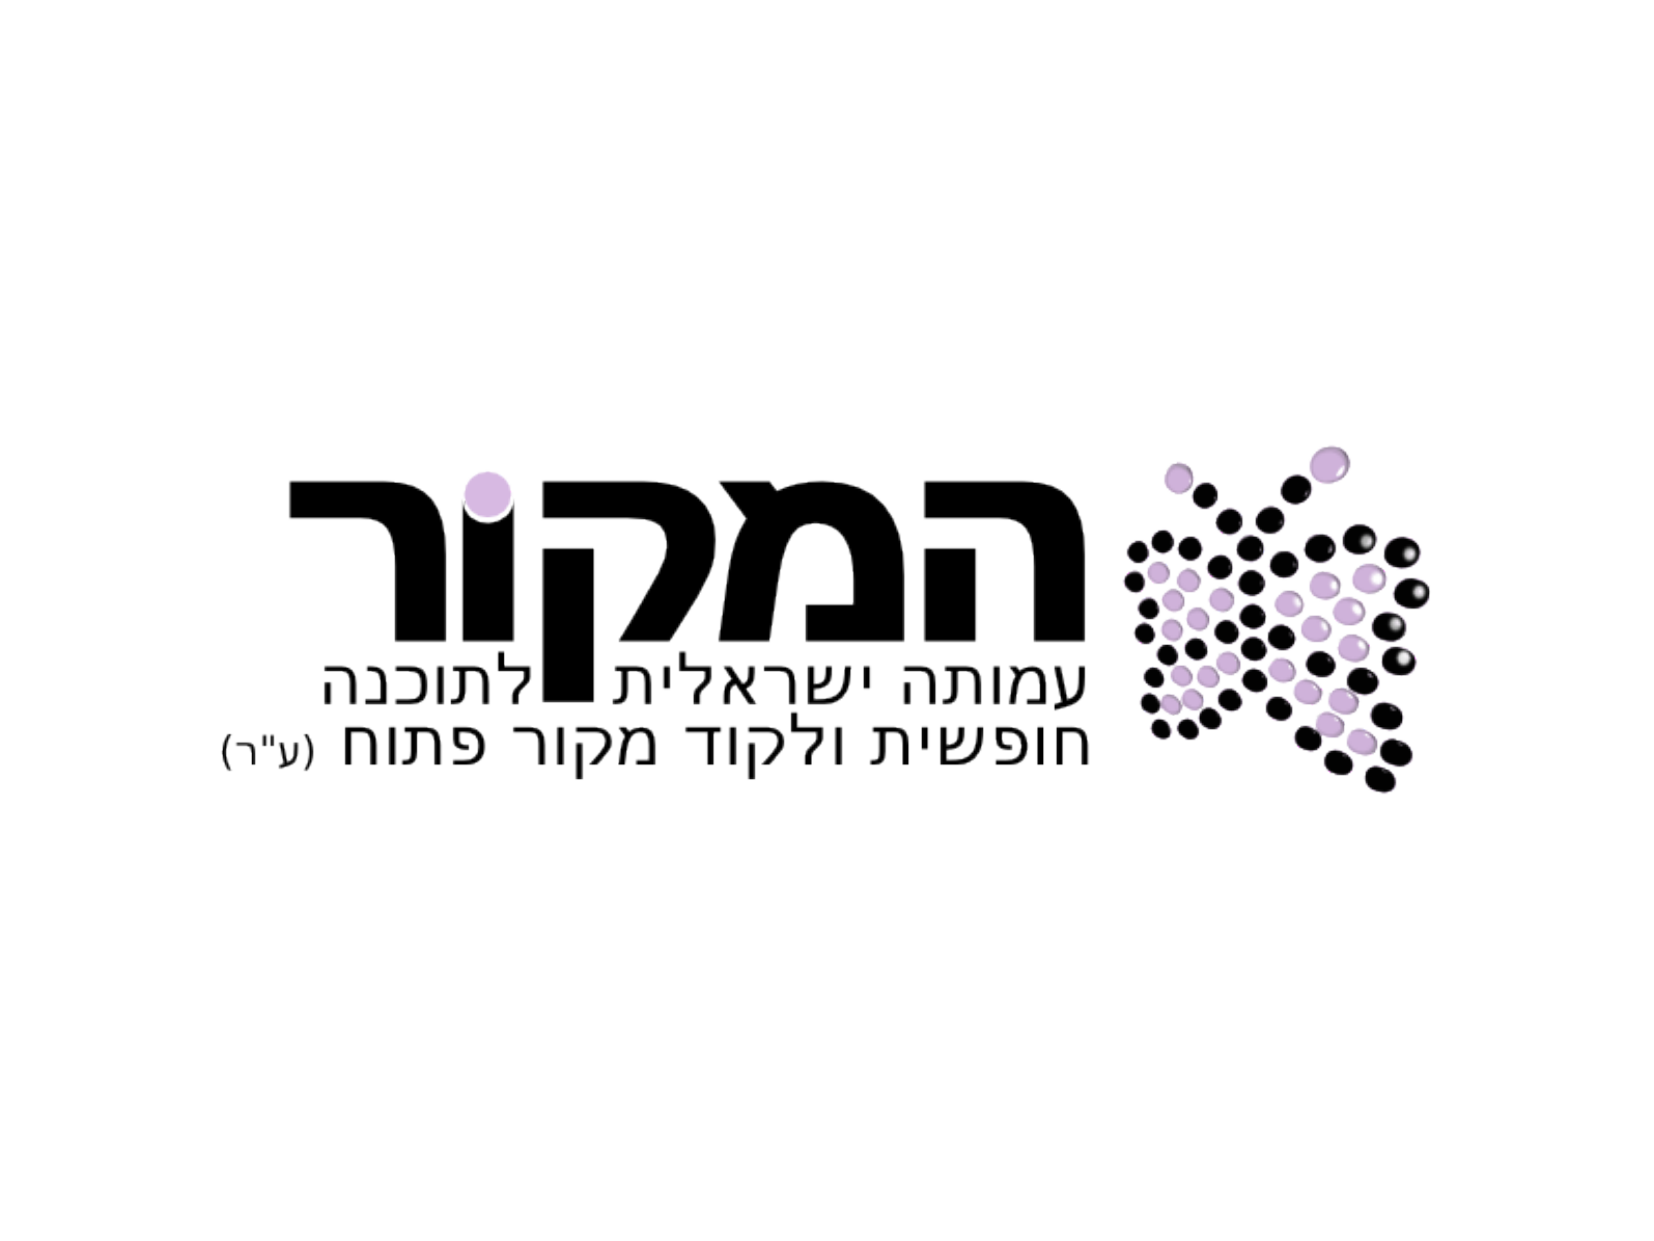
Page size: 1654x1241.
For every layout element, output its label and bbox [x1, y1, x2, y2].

picture [1, 383, 1652, 857]
